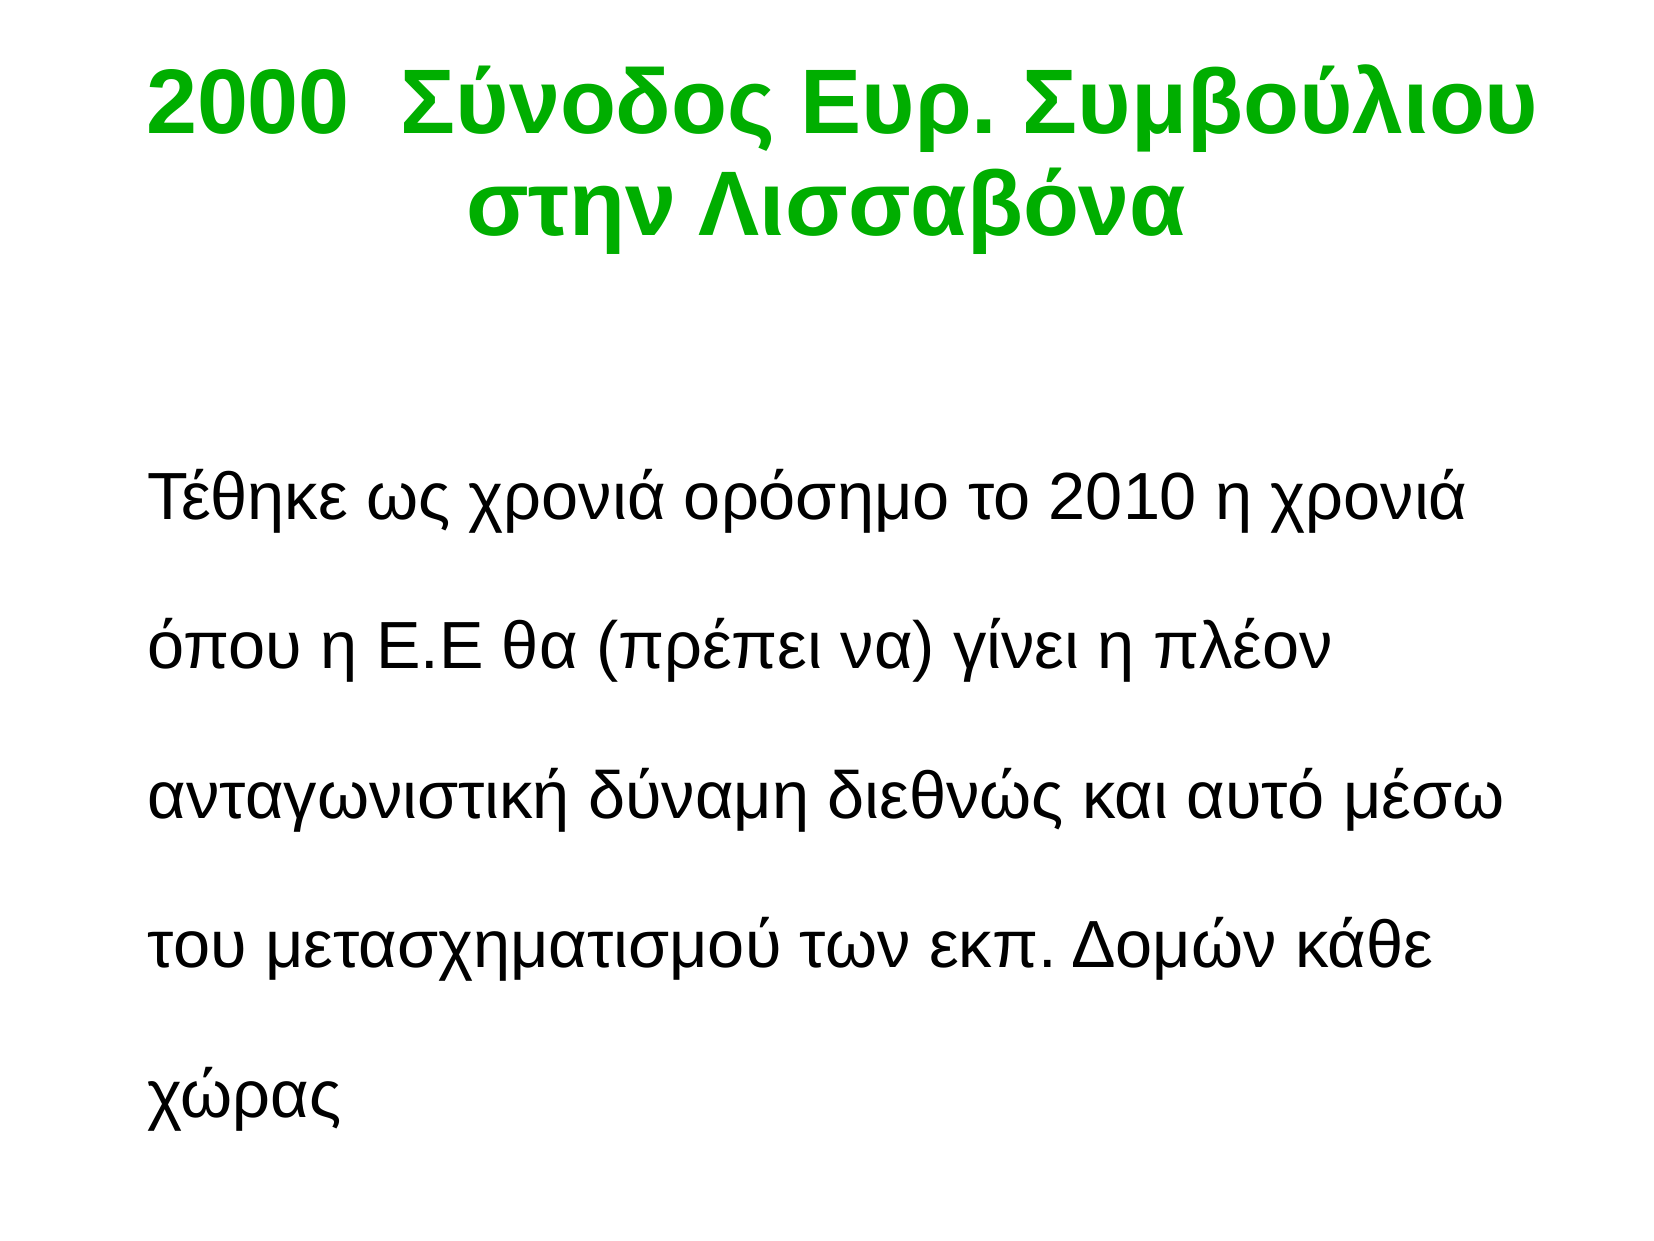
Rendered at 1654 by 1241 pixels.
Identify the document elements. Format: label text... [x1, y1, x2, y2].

title 2000 Σύνοδος Ευρ. Συμβούλιου στην Λισσαβόνα [82, 50, 1571, 256]
list Τέθηκε ως χρονιά ορόσημο το 2010 η χρονιά όπου η Ε.Ε θα (πρέπει να) γίνει η πλέον ανταγωνιστική δύναμη διεθνώς και αυτό μέσω του μετασχηματισμού των εκπ. Δομών κάθε χώρας [76, 383, 1565, 1188]
